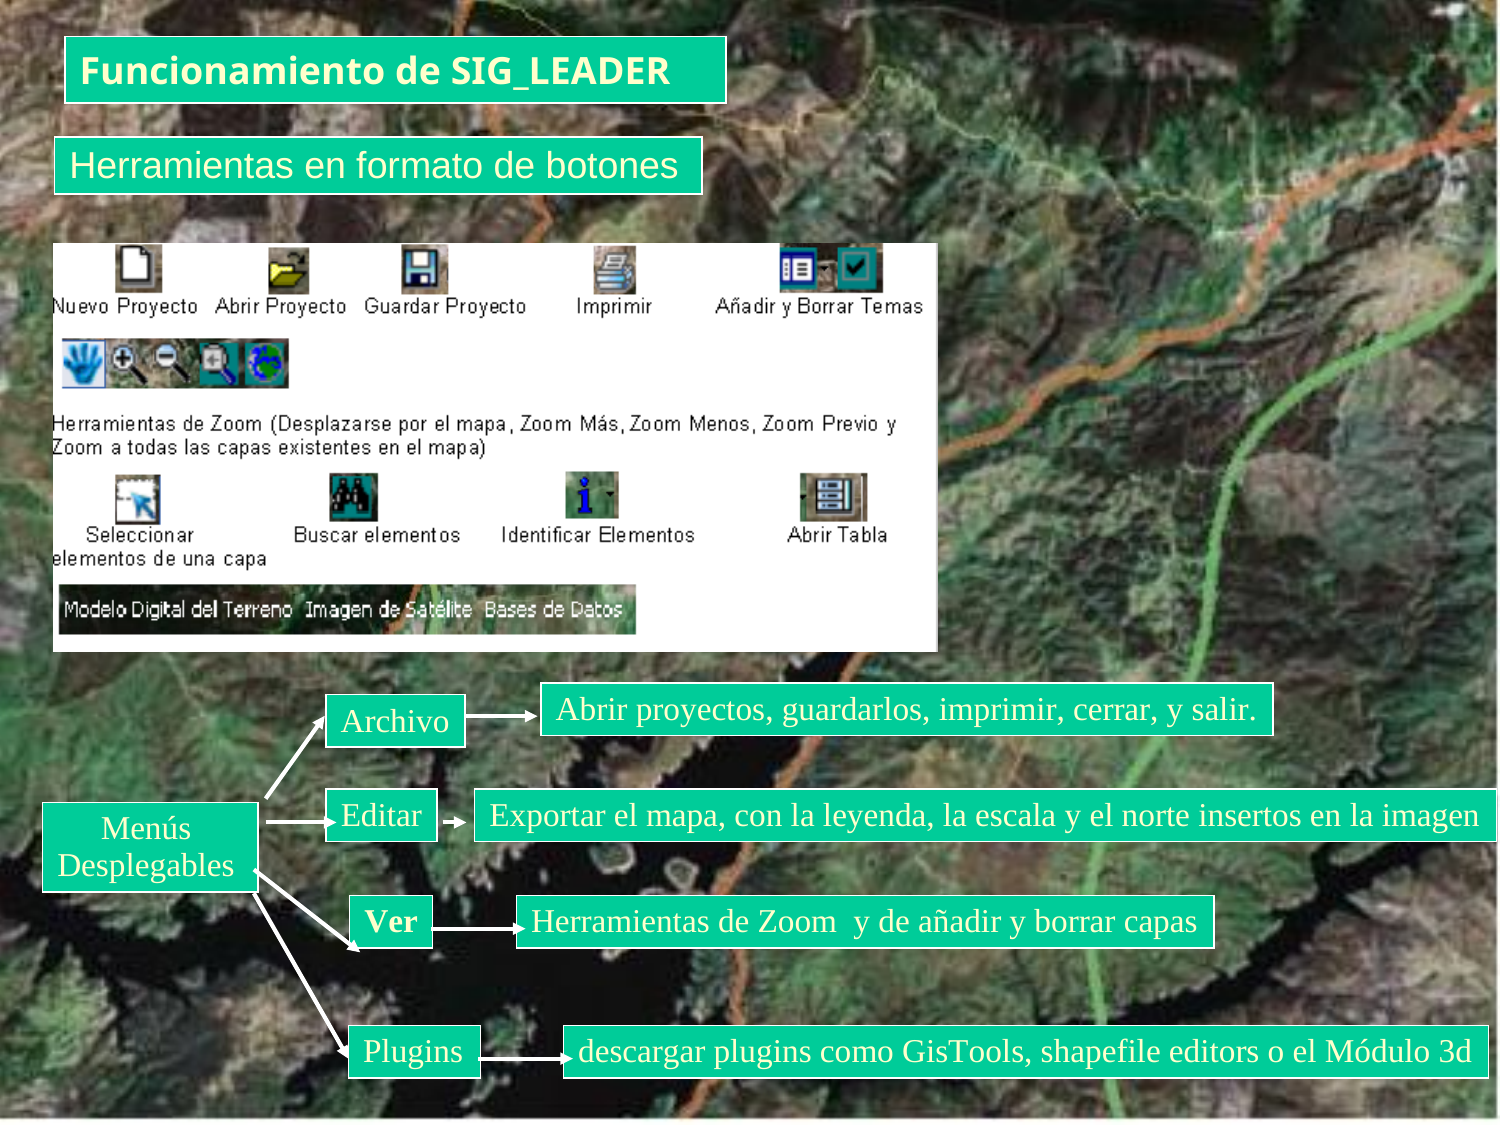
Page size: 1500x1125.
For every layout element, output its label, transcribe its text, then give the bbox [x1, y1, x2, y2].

text_box Plugins [348, 1025, 481, 1078]
text_box Menús Desplegables [42, 802, 259, 892]
text_box Funcionamiento de SIG_LEADER [64, 36, 727, 103]
text_box descargar plugins como GisTools, shapefile editors o el Módulo 3d [563, 1025, 1489, 1078]
text_box Archivo [325, 694, 465, 747]
picture [0, 0, 1500, 1125]
text_box Editar [326, 789, 437, 842]
text_box Herramientas de Zoom y de añadir y borrar capas [516, 895, 1214, 948]
text_box Ver [349, 895, 433, 948]
text_box Exportar el mapa, con la leyenda, la escala y el norte insertos en la imagen [474, 789, 1497, 842]
text_box Herramientas en formato de botones [54, 136, 703, 195]
text_box Abrir proyectos, guardarlos, imprimir, cerrar, y salir. [540, 682, 1273, 736]
